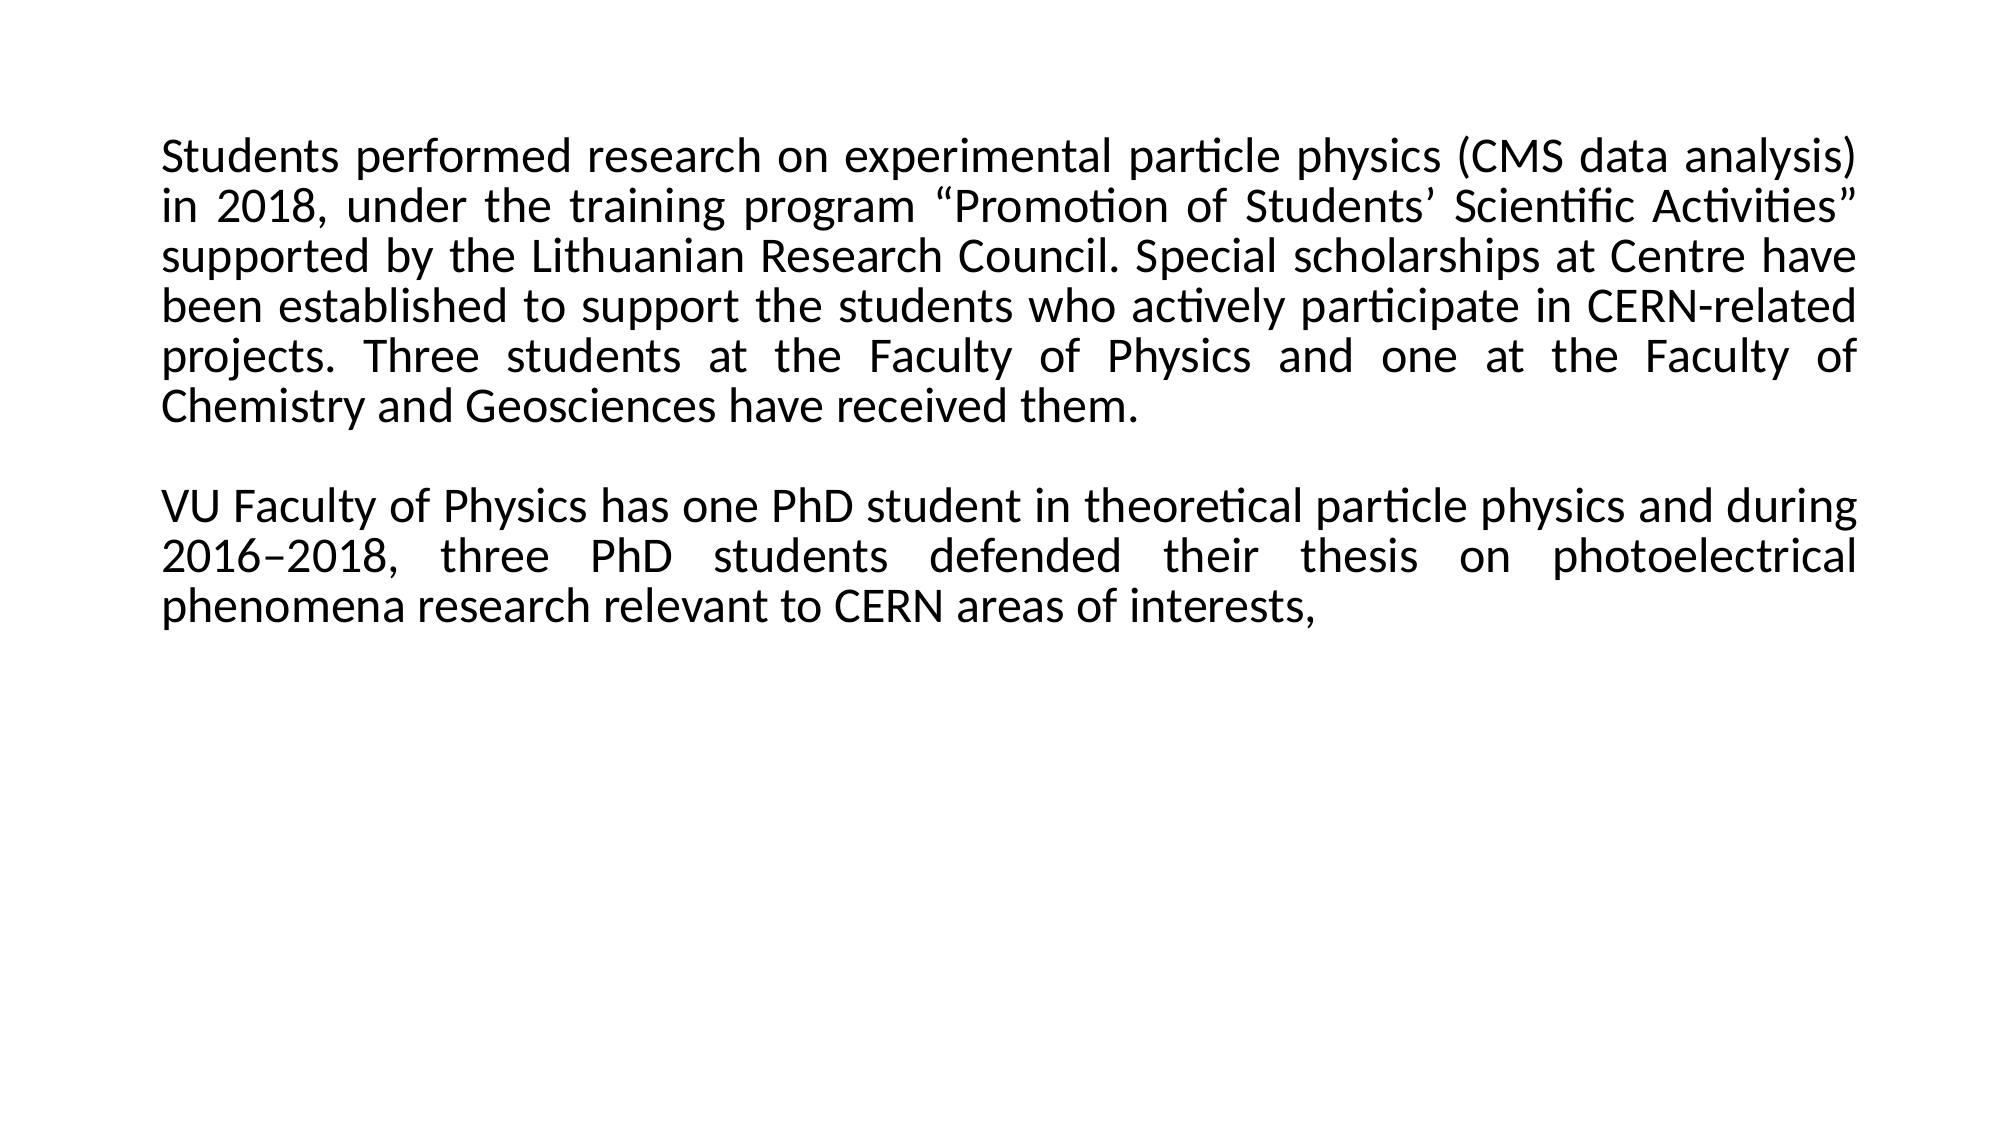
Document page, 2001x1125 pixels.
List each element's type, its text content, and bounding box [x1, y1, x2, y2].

text_box Students performed research on experimental particle physics (CMS data analysis) in 2018, under the training program “Promotion of Students’ Scientific Activities” supported by the Lithuanian Research Council. Special scholarships at Centre have been established to support the students who actively participate in CERN-related projects. Three students at the Faculty of Physics and one at the Faculty of Chemistry and Geosciences have received them. VU Faculty of Physics has one PhD student in theoretical particle physics and during 2016–2018, three PhD students defended their thesis on photoelectrical phenomena research relevant to CERN areas of interests, [146, 128, 1878, 643]
